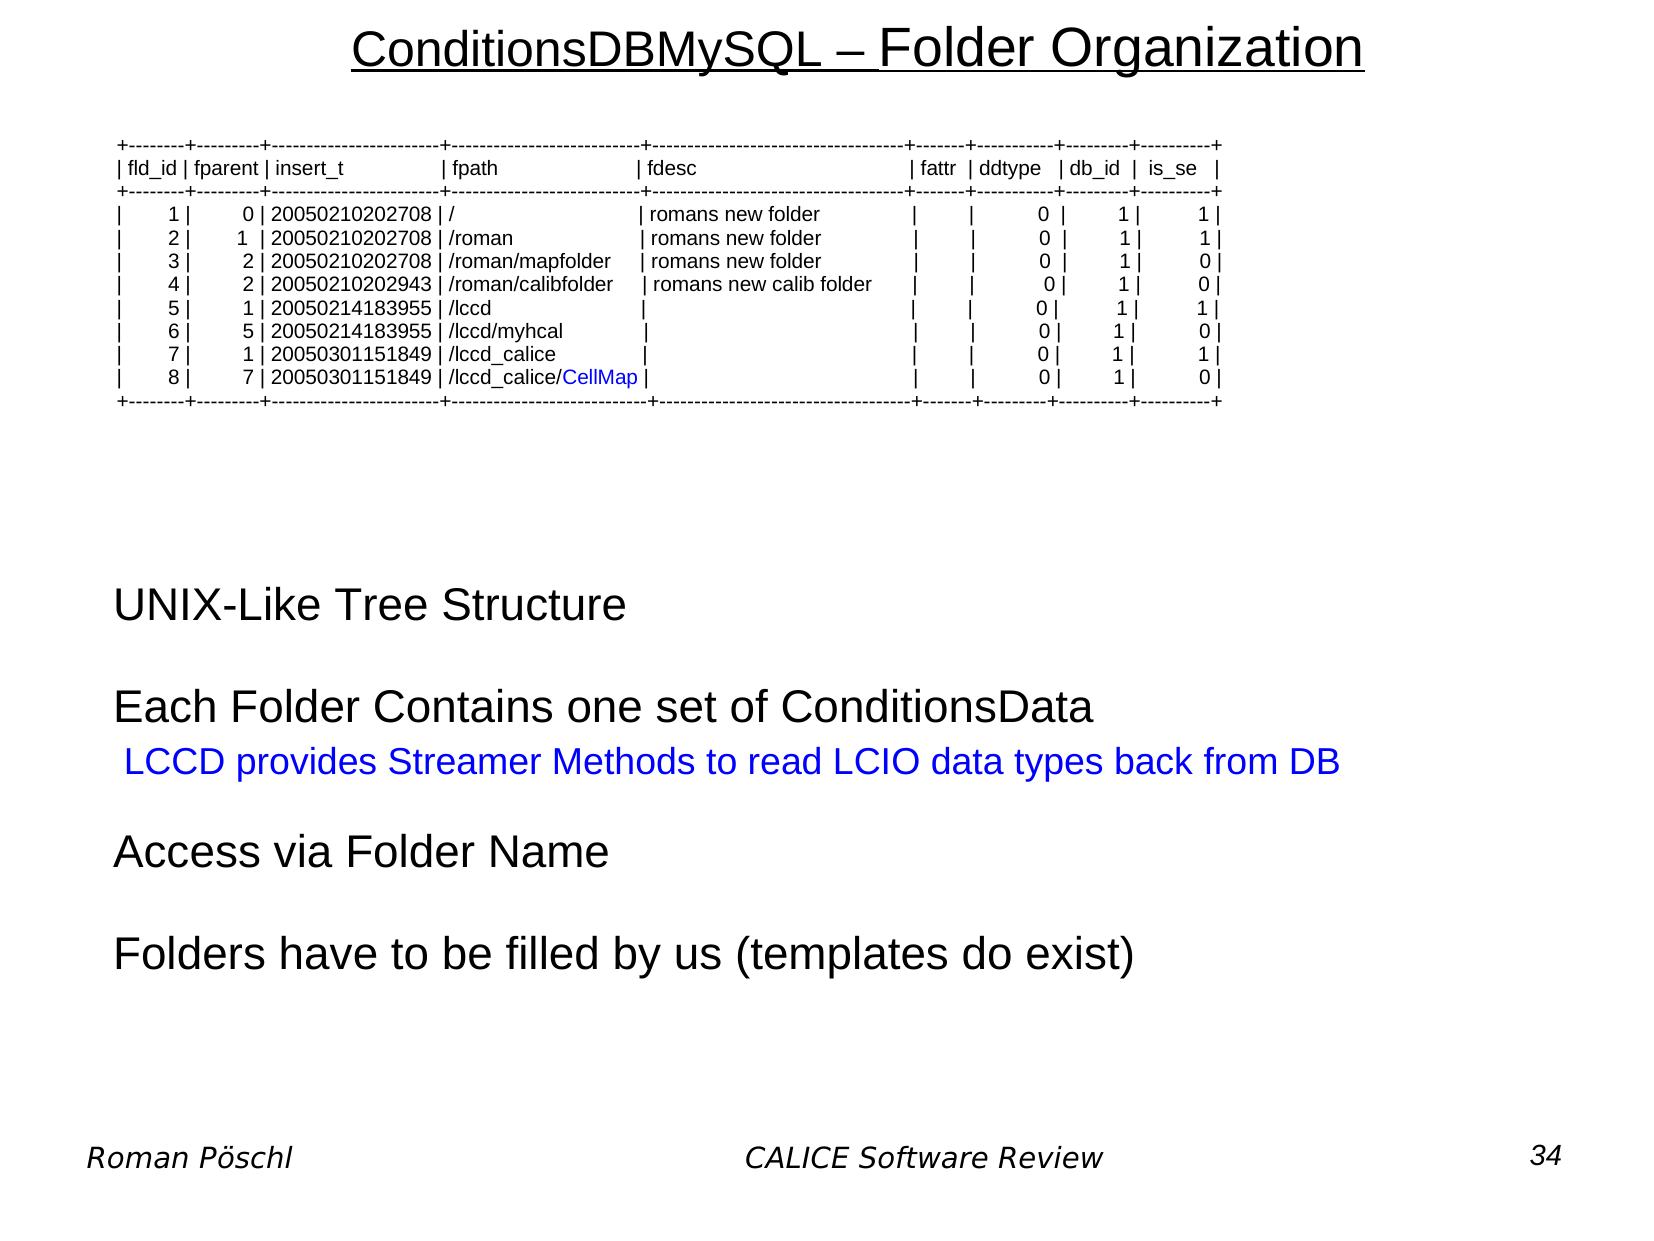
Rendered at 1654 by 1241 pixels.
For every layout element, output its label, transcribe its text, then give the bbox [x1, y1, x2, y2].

text_box +--------+---------+------------------------+---------------------------+------------------------------------+-------+-----------+---------+----------+ | fld_id | fparent | insert_t | fpath | fdesc | fattr | ddtype | db_id | is_se | +--------+---------+------------------------+---------------------------+------------------------------------+-------+-----------+---------+----------+ | 1 | 0 | 20050210202708 | / | romans new folder | | 0 | 1 | 1 | | 2 | 1 | 20050210202708 | /roman | romans new folder | | 0 | 1 | 1 | | 3 | 2 | 20050210202708 | /roman/mapfolder | romans new folder | | 0 | 1 | 0 | | 4 | 2 | 20050210202943 | /roman/calibfolder | romans new calib folder | | 0 | 1 | 0 | | 5 | 1 | 20050214183955 | /lccd | | | 0 | 1 | 1 | | 6 | 5 | 20050214183955 | /lccd/myhcal | | | 0 | 1 | 0 | | 7 | 1 | 20050301151849 | /lccd_calice | | | 0 | 1 | 1 | | 8 | 7 | 20050301151849 | /lccd_calice/CellMap | | | 0 | 1 | 0 | +--------+---------+------------------------+----------------------------+------------------------------------+-------+---------+----------+----------+ [116, 133, 1456, 532]
text_box UNIX-Like Tree Structure Each Folder Contains one set of ConditionsData LCCD provides Streamer Methods to read LCIO data types back from DB Access via Folder Name Folders have to be filled by us (templates do exist) [100, 578, 1446, 1138]
text_box ConditionsDBMySQL – Folder Organization [350, 16, 1420, 81]
